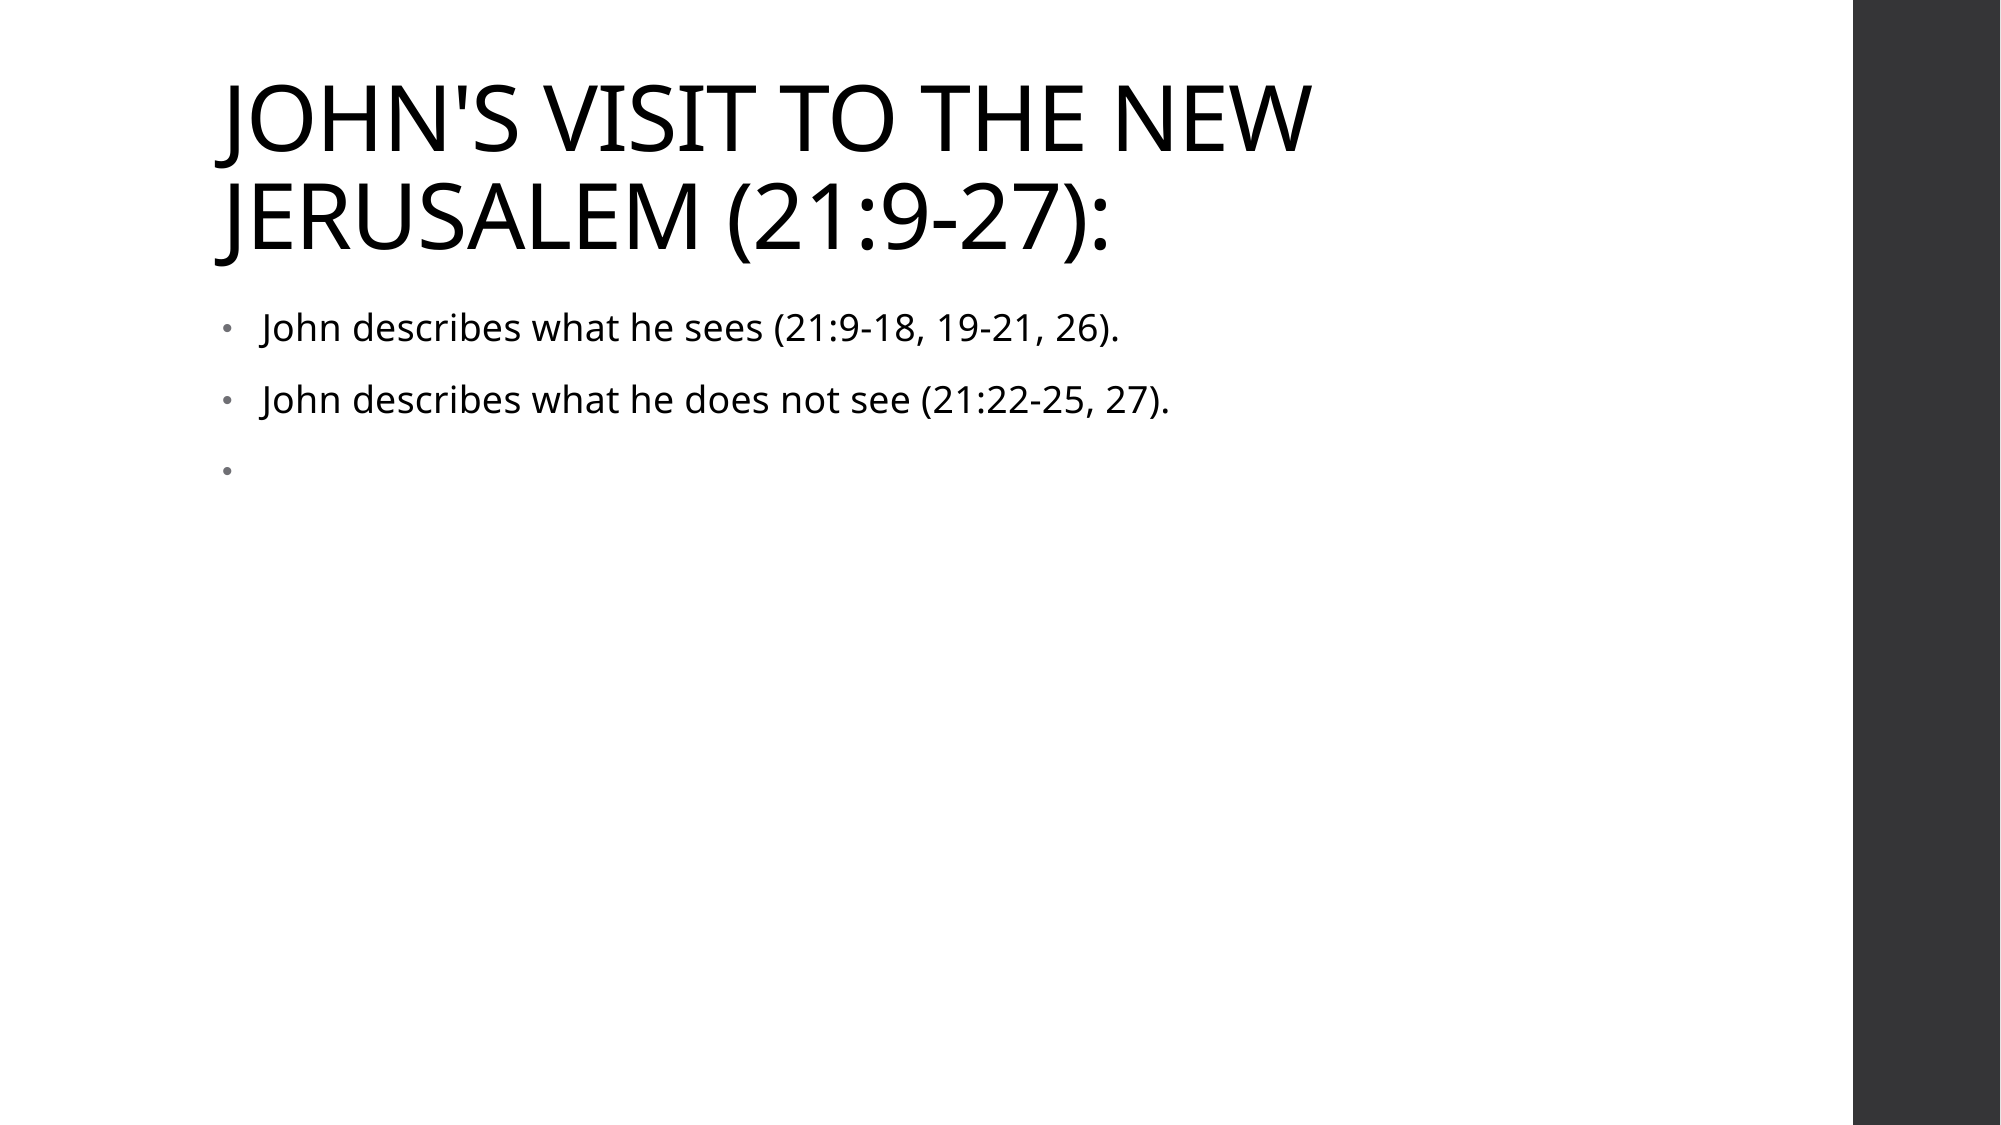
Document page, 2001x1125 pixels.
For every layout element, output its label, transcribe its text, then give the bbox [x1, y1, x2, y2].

title JOHN'S VISIT TO THE NEW JERUSALEM (21:9-27): [206, 60, 1797, 278]
list John describes what he sees (21:9-18, 19-21, 26). John describes what he does not see (21:22-25, 27). [206, 299, 1617, 1014]
